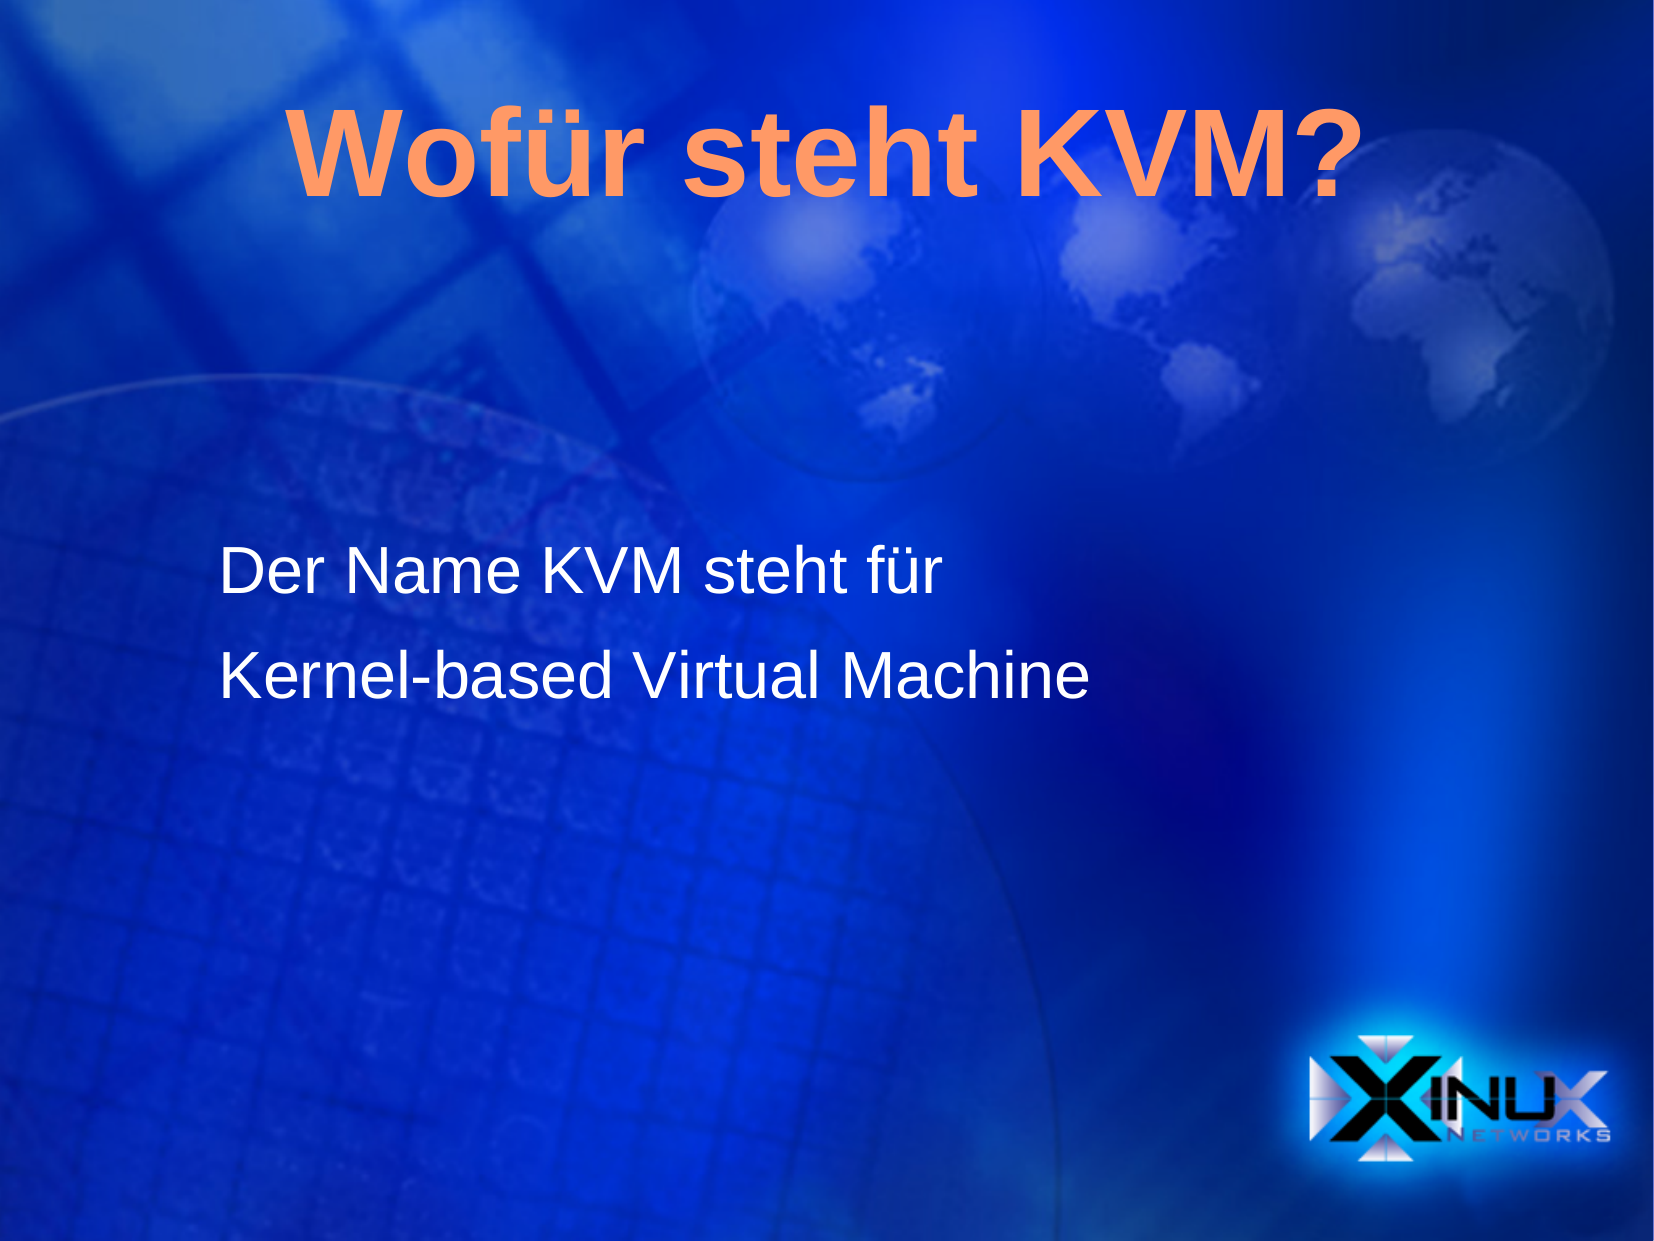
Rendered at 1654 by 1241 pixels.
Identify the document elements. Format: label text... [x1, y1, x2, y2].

title Wofür steht KVM? [82, 56, 1571, 250]
list Der Name KVM steht für Kernel-based Virtual Machine [76, 324, 1565, 1129]
picture [0, 0, 1654, 1241]
